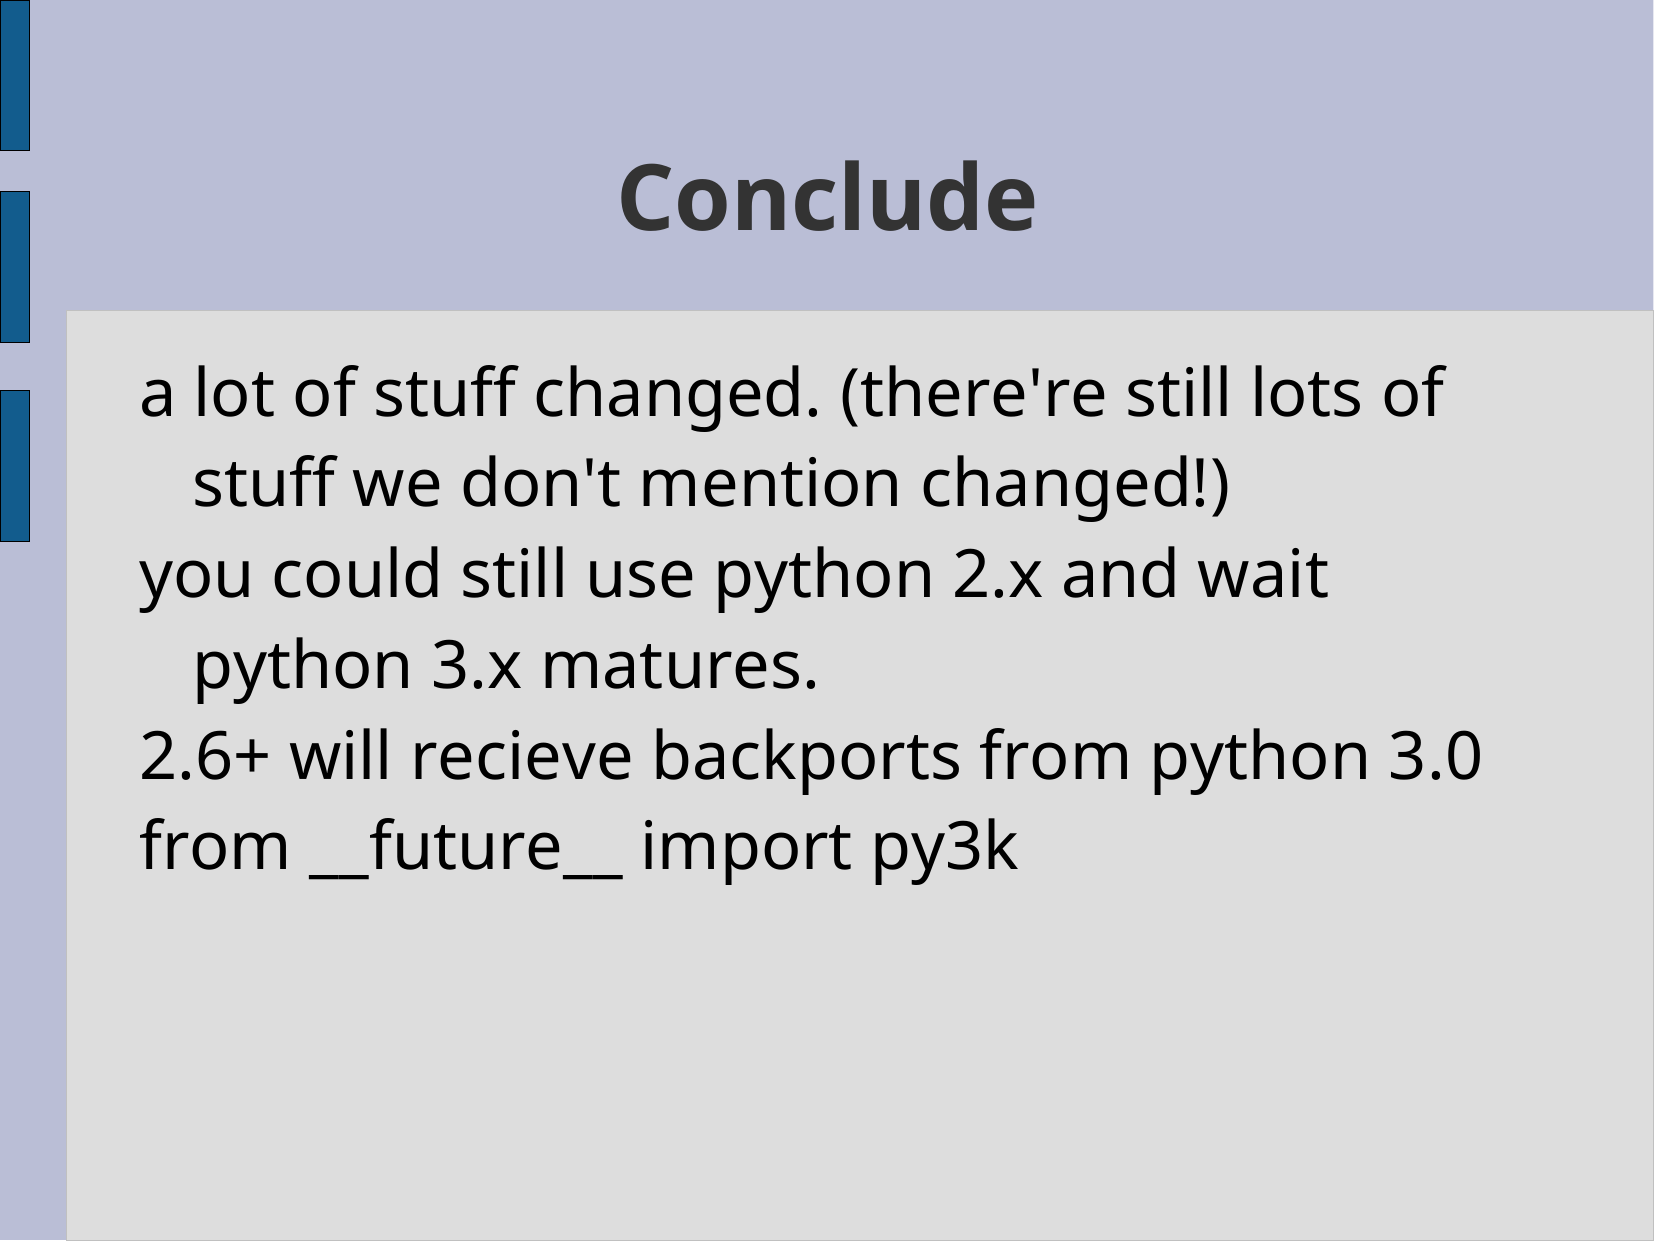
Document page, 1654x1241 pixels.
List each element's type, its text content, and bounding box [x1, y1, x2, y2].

title Conclude [121, 98, 1534, 291]
list a lot of stuff changed. (there're still lots of stuff we don't mention changed!) you could still use python 2.x and wait python 3.x matures. 2.6+ will recieve backports from python 3.0 from __future__ import py3k [121, 344, 1534, 1112]
